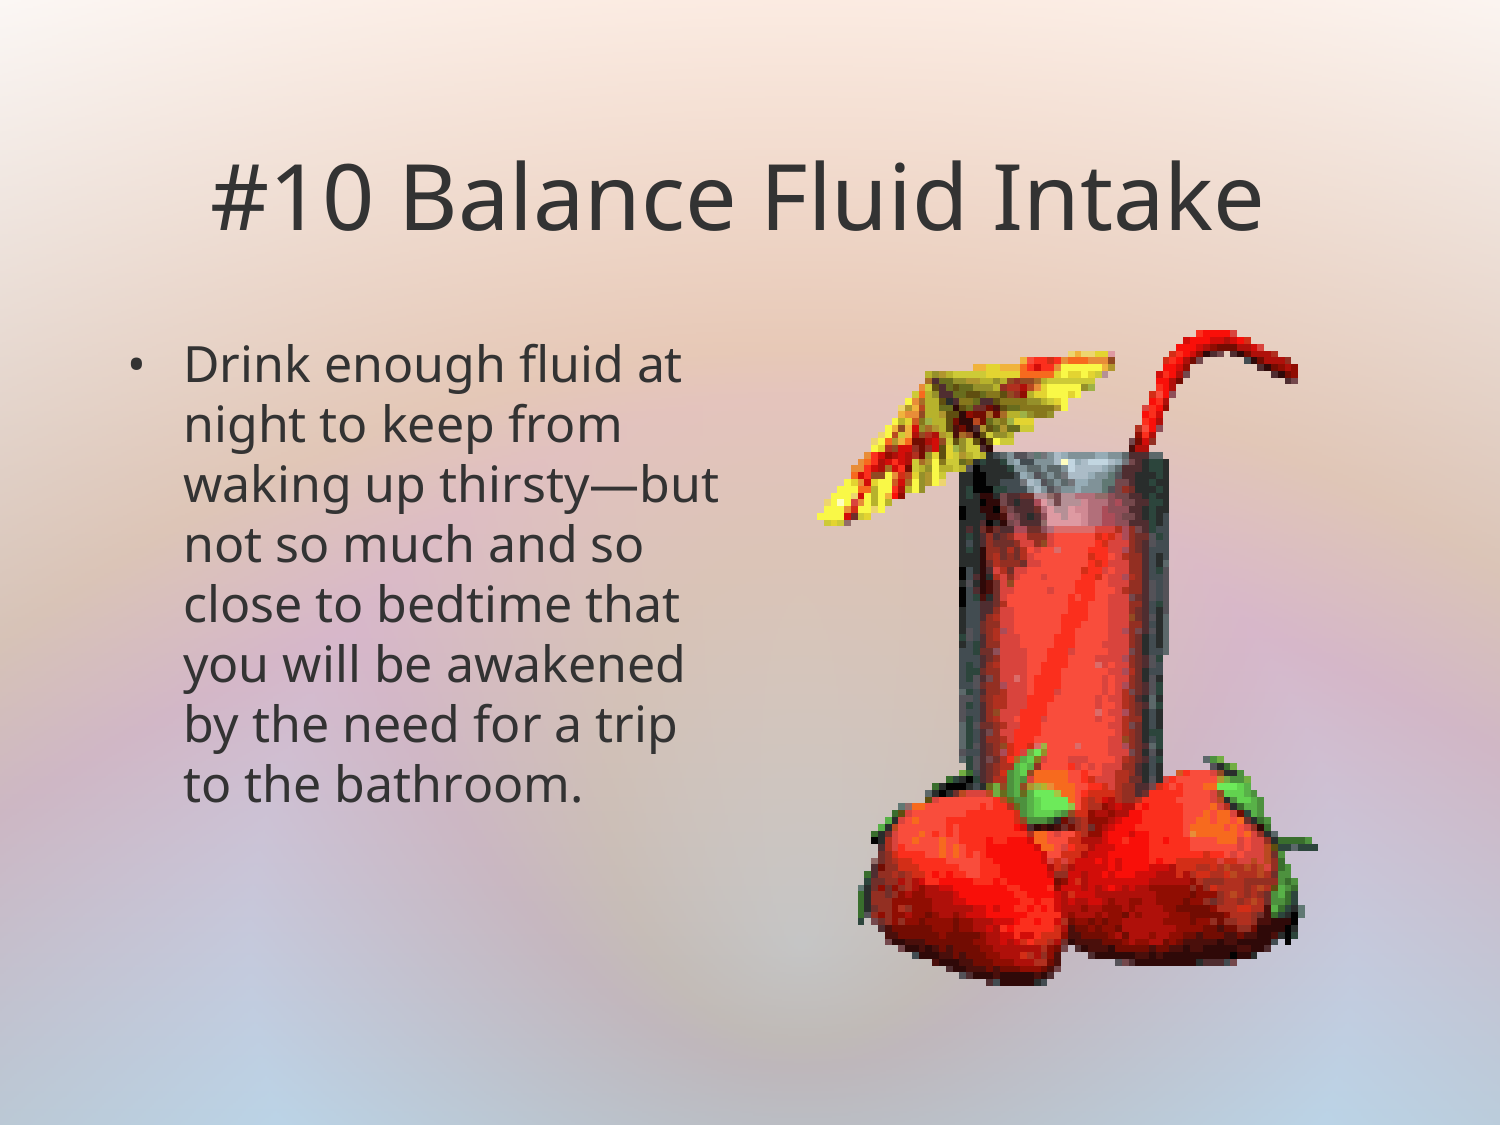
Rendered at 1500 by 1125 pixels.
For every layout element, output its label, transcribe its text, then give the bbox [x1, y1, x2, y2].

list Drink enough fluid at night to keep from waking up thirsty—but not so much and so close to bedtime that you will be awakened by the need for a trip to the bathroom. [112, 324, 738, 1001]
picture [0, 0, 1500, 1125]
title #10 Balance Fluid Intake [112, 99, 1388, 288]
